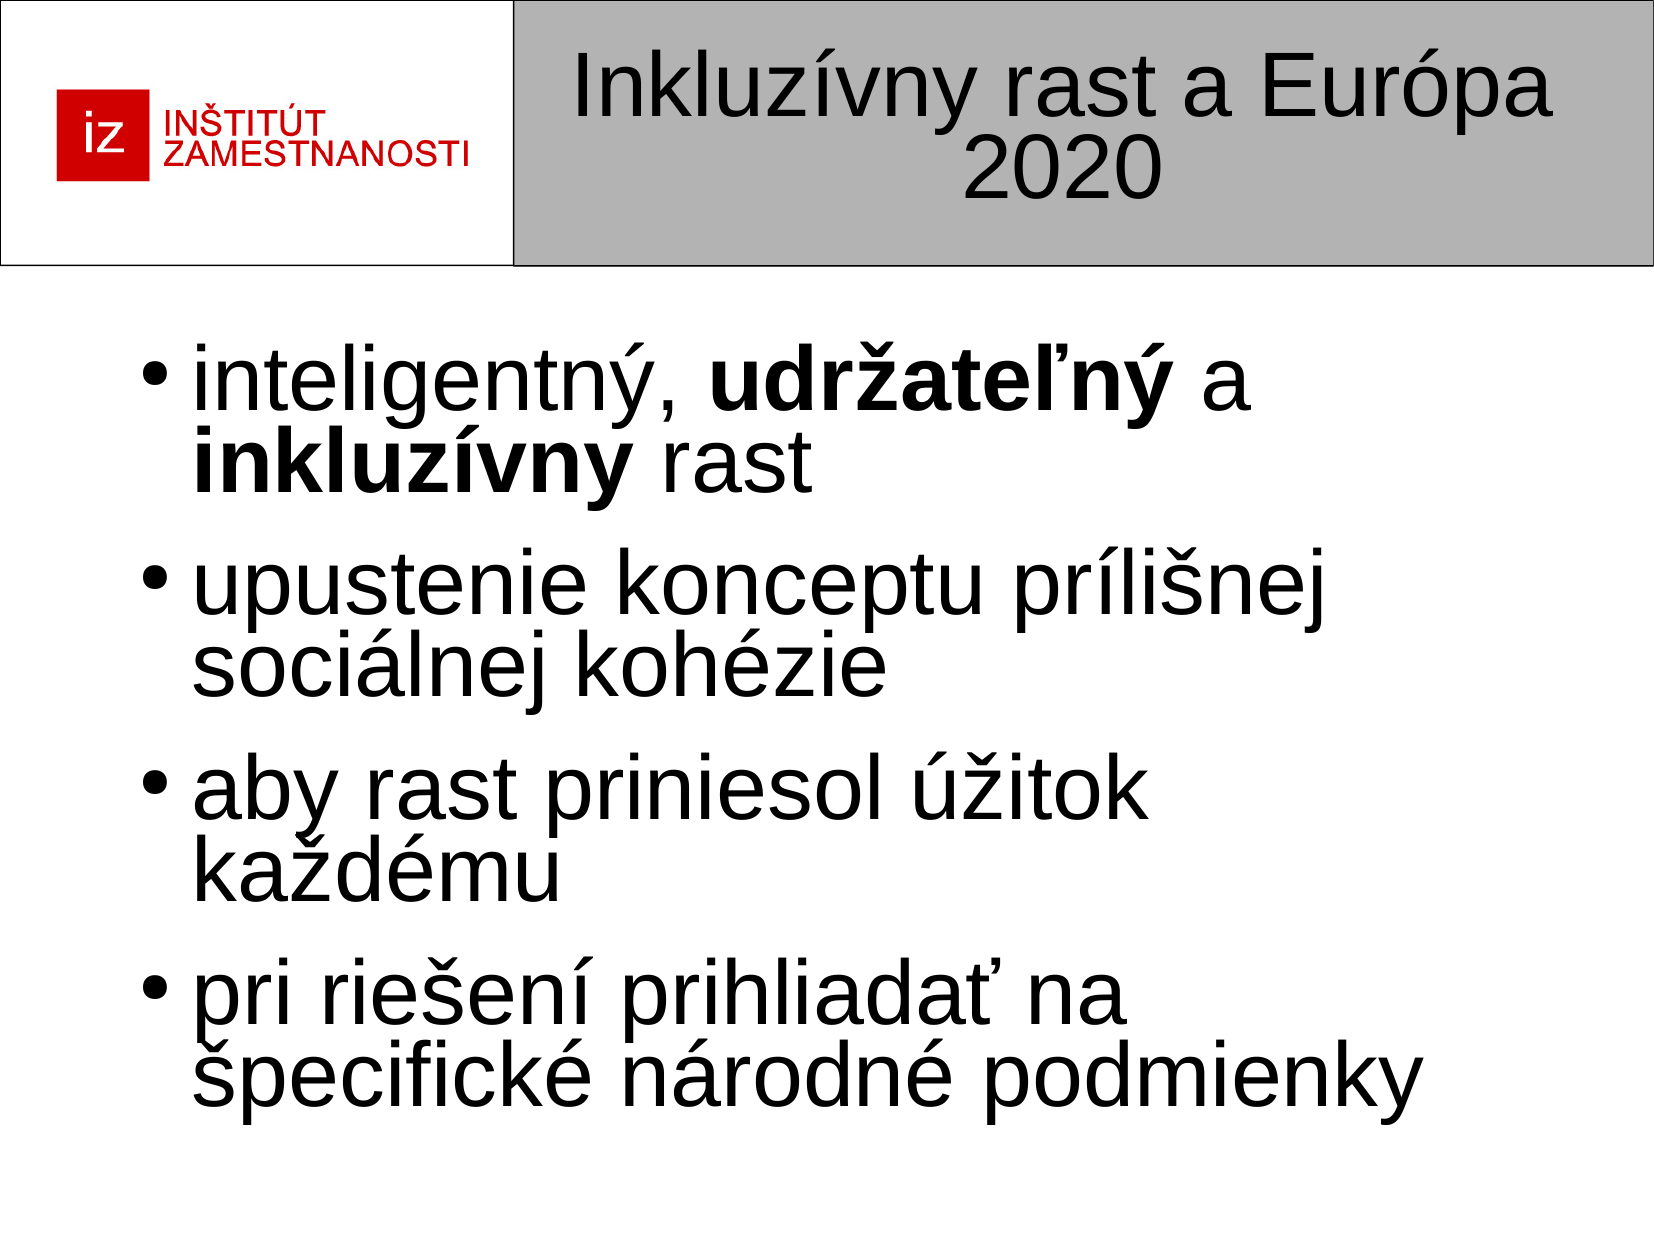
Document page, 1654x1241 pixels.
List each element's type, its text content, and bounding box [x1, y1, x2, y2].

title Inkluzívny rast a Európa 2020 [561, 37, 1565, 229]
list inteligentný, udržateľný a inkluzívny rast upustenie konceptu prílišnej sociálnej kohézie aby rast priniesol úžitok každému pri riešení prihliadať na špecifické národné podmienky [121, 344, 1533, 1144]
picture [5, 8, 512, 257]
